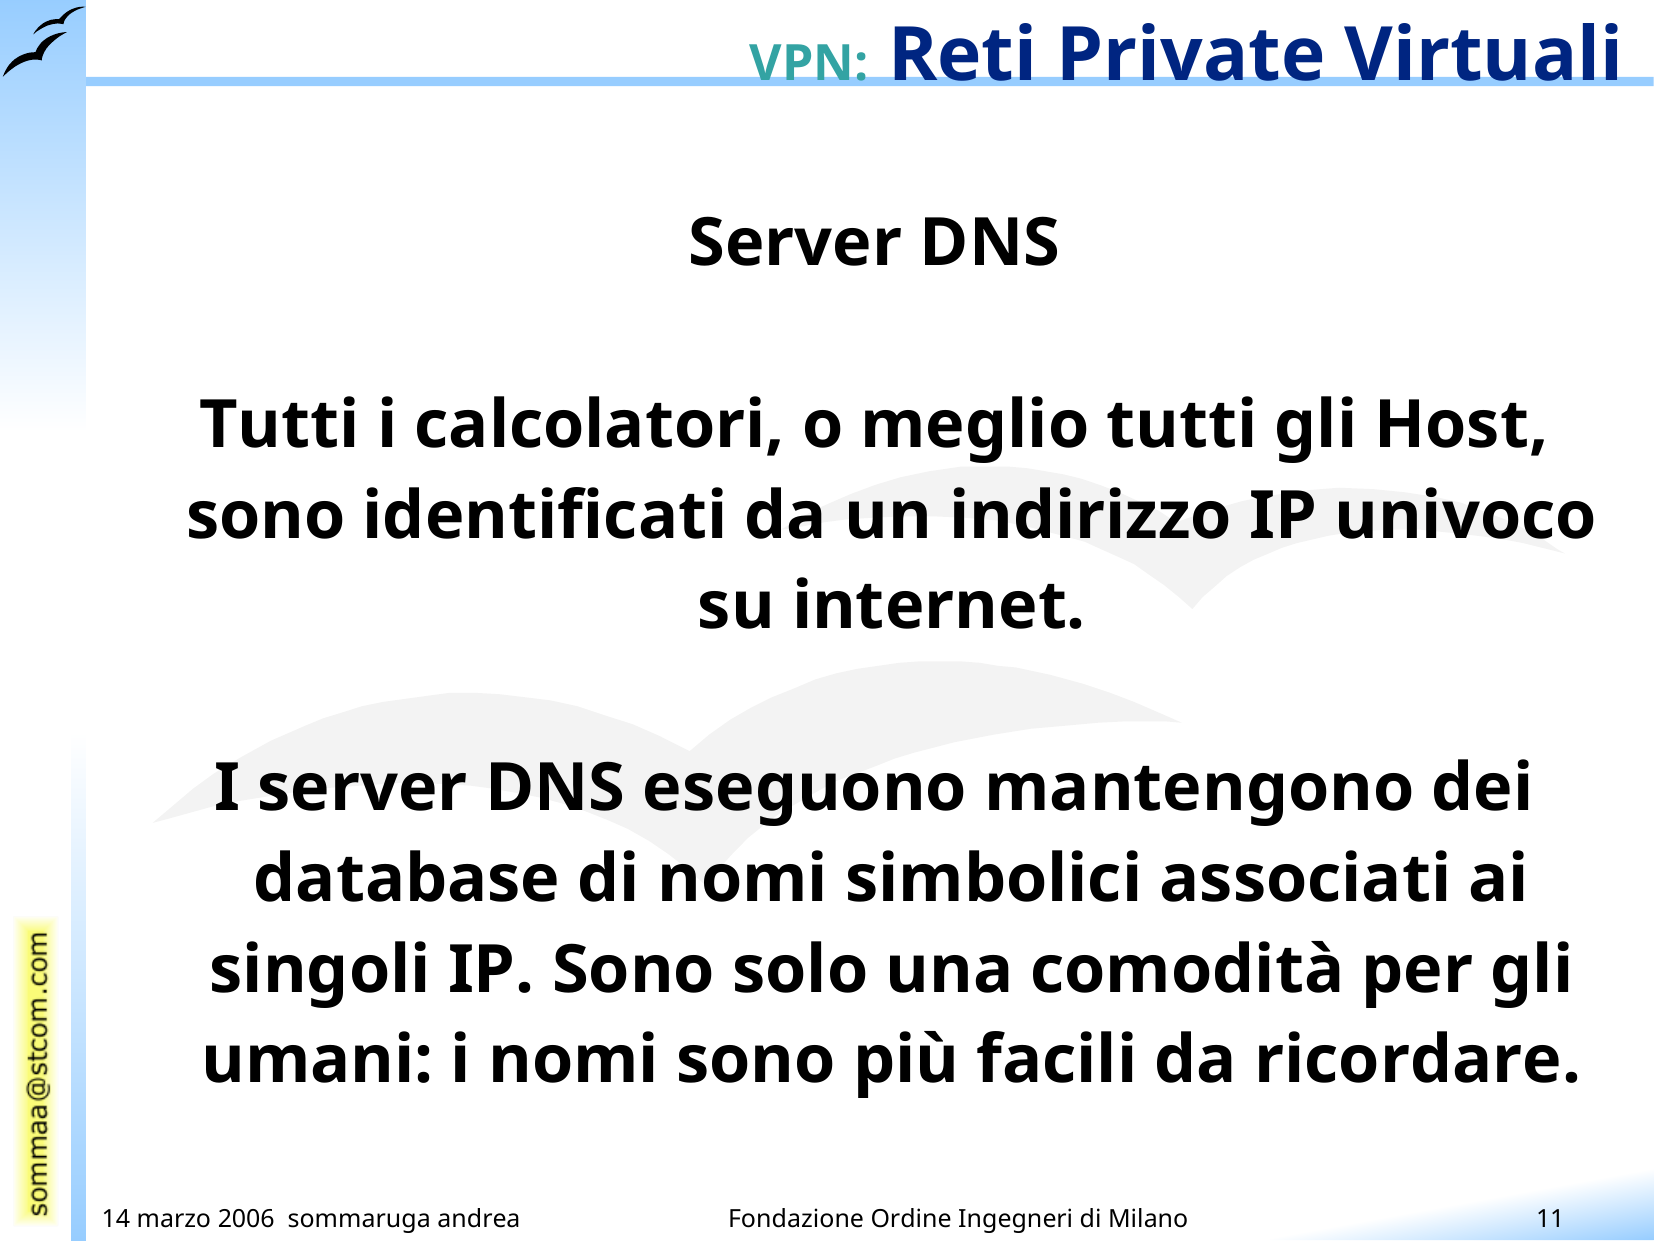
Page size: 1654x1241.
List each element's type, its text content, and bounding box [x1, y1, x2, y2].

title VPN: Reti Private Virtuali [85, 0, 1654, 104]
subtitle Server DNS Tutti i calcolatori, o meglio tutti gli Host, sono identificati da un indirizzo IP univoco su internet. I server DNS eseguono mantengono dei database di nomi simbolici associati ai singoli IP. Sono solo una comodità per gli umani: i nomi sono più facili da ricordare. [85, 134, 1628, 1163]
picture [12, 915, 60, 1228]
